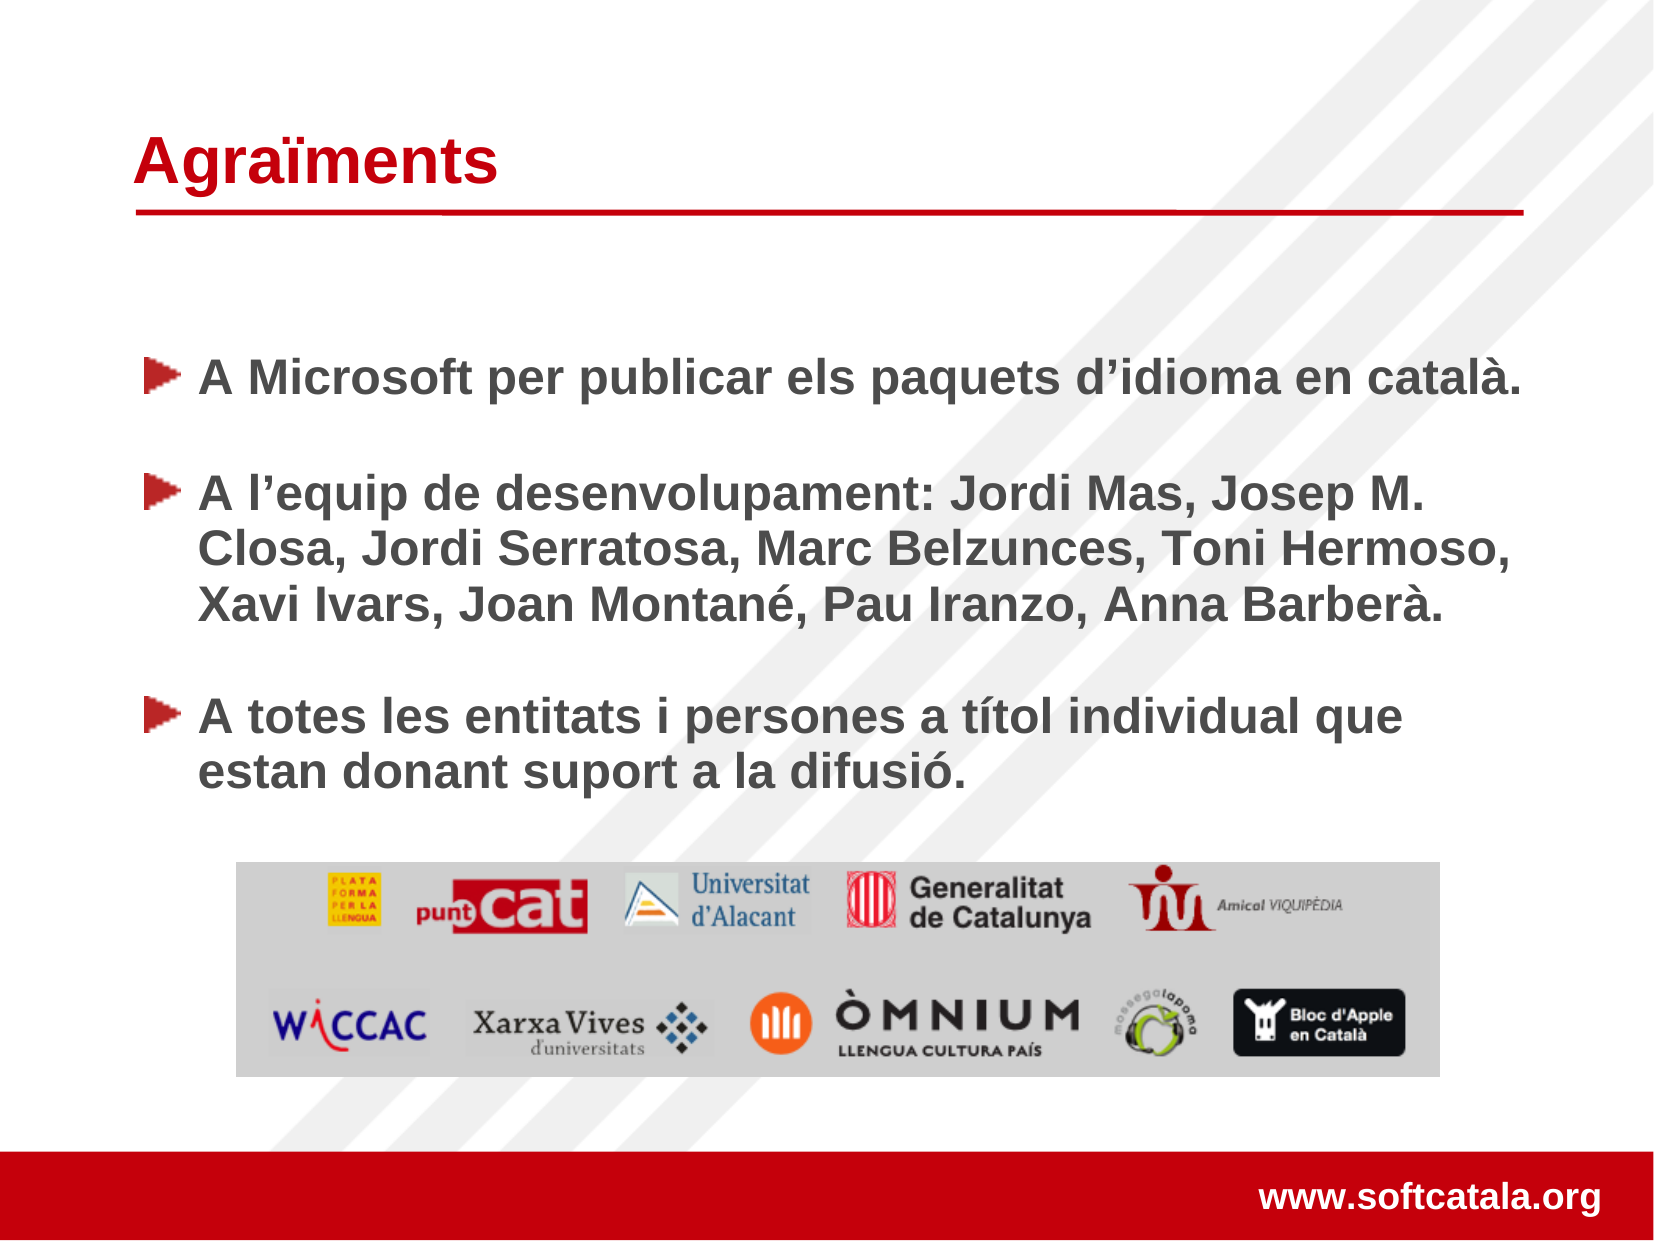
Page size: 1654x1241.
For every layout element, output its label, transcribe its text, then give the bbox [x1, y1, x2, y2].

text_box A Microsoft per publicar els paquets d’idioma en català. A l’equip de desenvolupament: Jordi Mas, Josep M. Closa, Jordi Serratosa, Marc Belzunces, Toni Hermoso, Xavi Ivars, Joan Montané, Pau Iranzo, Anna Barberà. A totes les entitats i persones a títol individual que estan donant suport a la difusió. [129, 342, 1548, 928]
picture [0, 0, 1654, 1151]
text_box www.softcatala.org [0, 1151, 1654, 1241]
text_box Agraïments [118, 112, 1501, 202]
